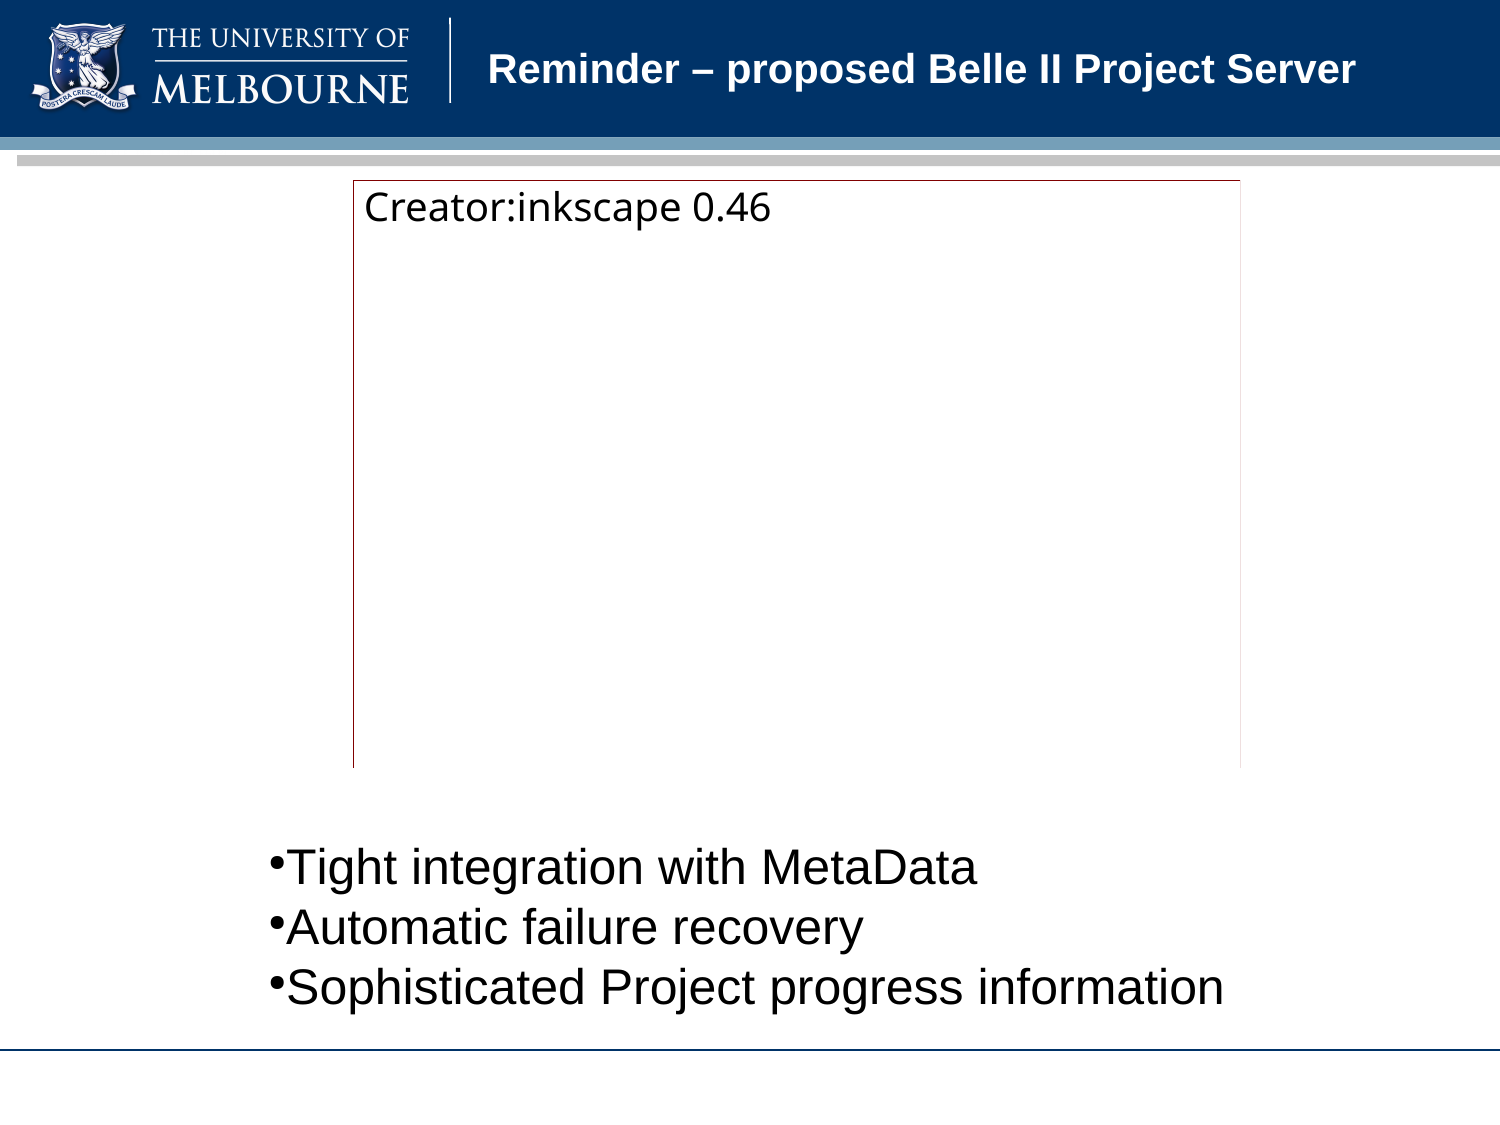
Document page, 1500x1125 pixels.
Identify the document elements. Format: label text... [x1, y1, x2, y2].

picture [350, 177, 1241, 768]
text_box Tight integration with MetaData Automatic failure recovery Sophisticated Project progress information [253, 826, 1241, 1022]
title Reminder – proposed Belle II Project Server [487, 19, 1438, 118]
picture [24, 17, 413, 119]
picture [87, 150, 229, 155]
